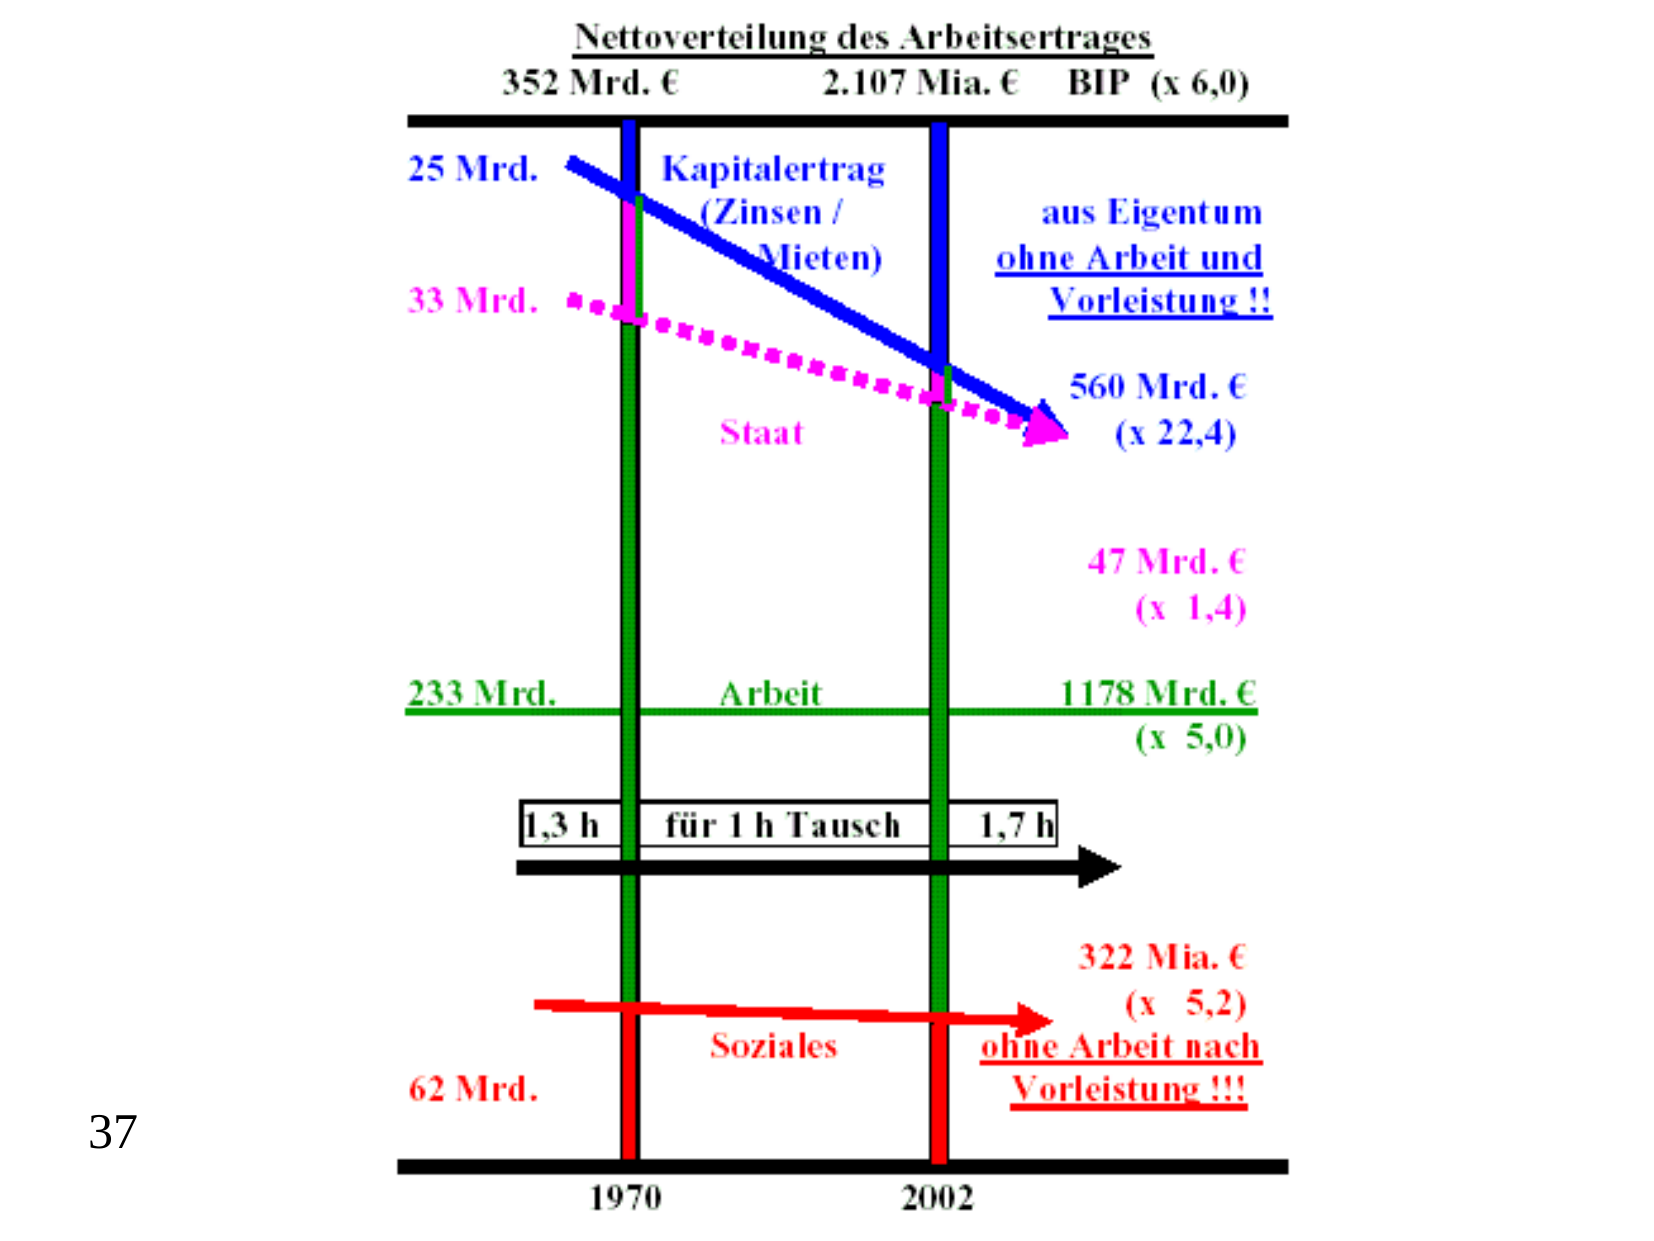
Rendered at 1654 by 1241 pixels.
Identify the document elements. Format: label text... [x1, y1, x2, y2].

text_box <Nummer> [88, 1100, 324, 1162]
picture [383, 0, 1307, 1236]
